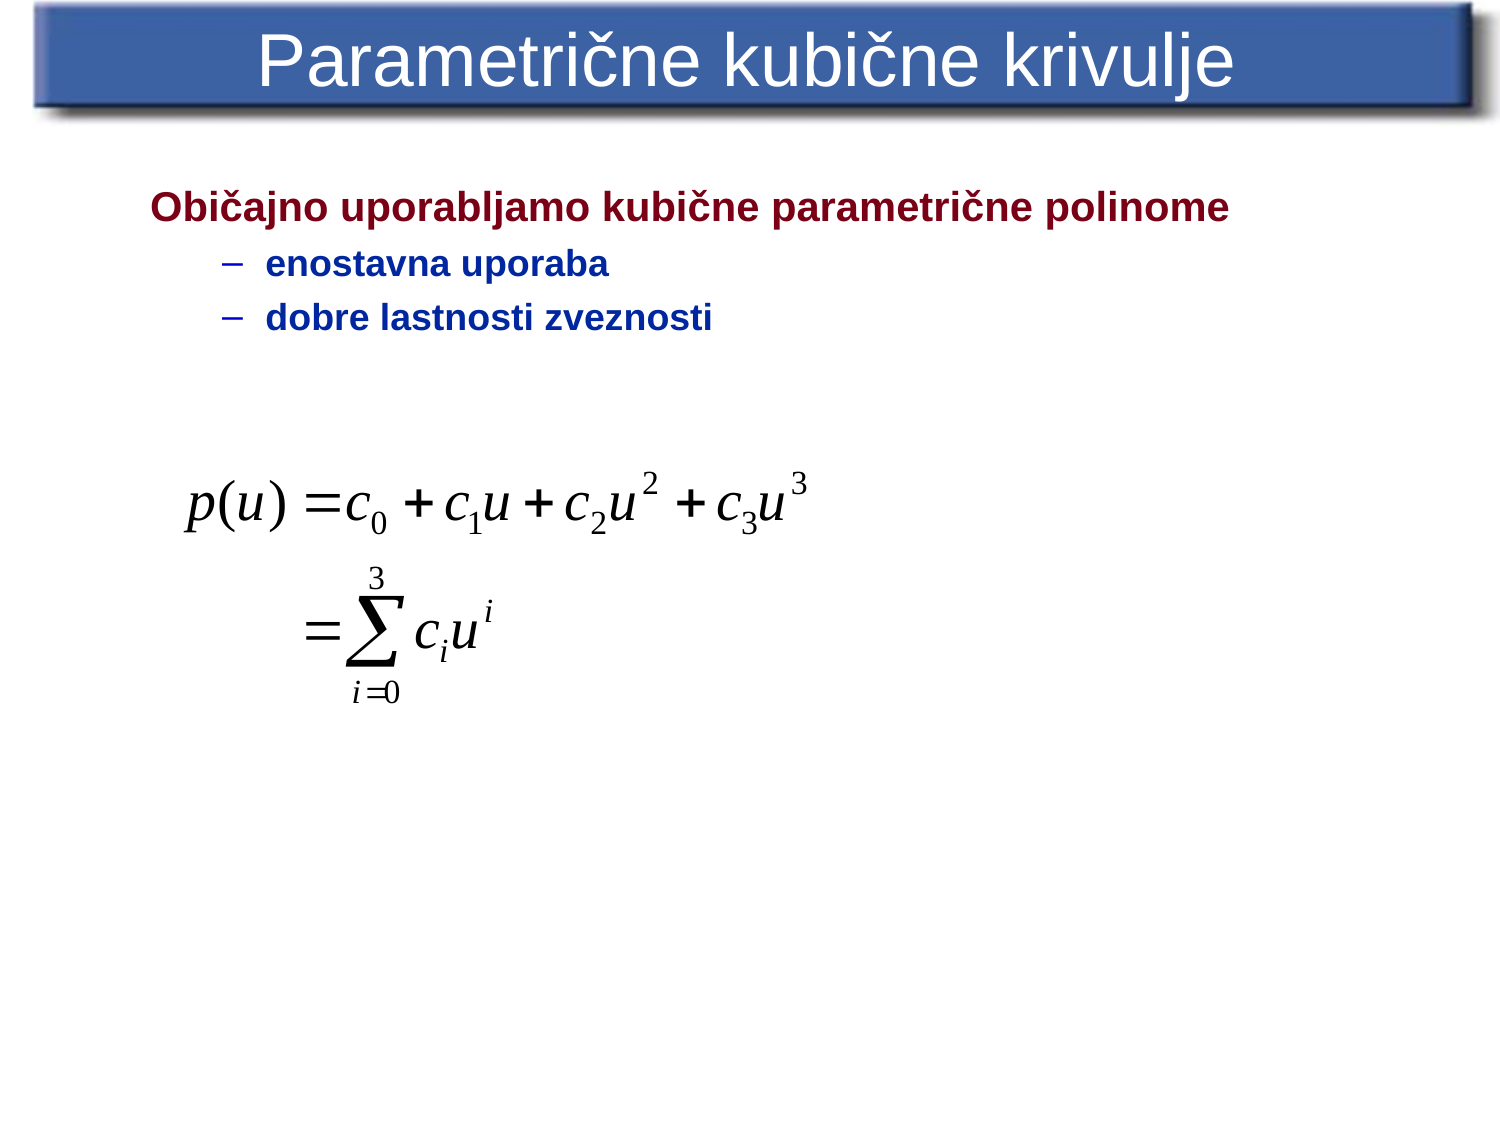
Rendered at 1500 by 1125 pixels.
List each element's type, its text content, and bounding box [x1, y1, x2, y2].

title Parametrične kubične krivulje [0, 0, 1493, 114]
list Običajno uporabljamo kubične parametrične polinome enostavna uporaba dobre lastnosti zveznosti [135, 172, 1347, 398]
picture [32, 0, 1500, 127]
chart [171, 456, 817, 717]
